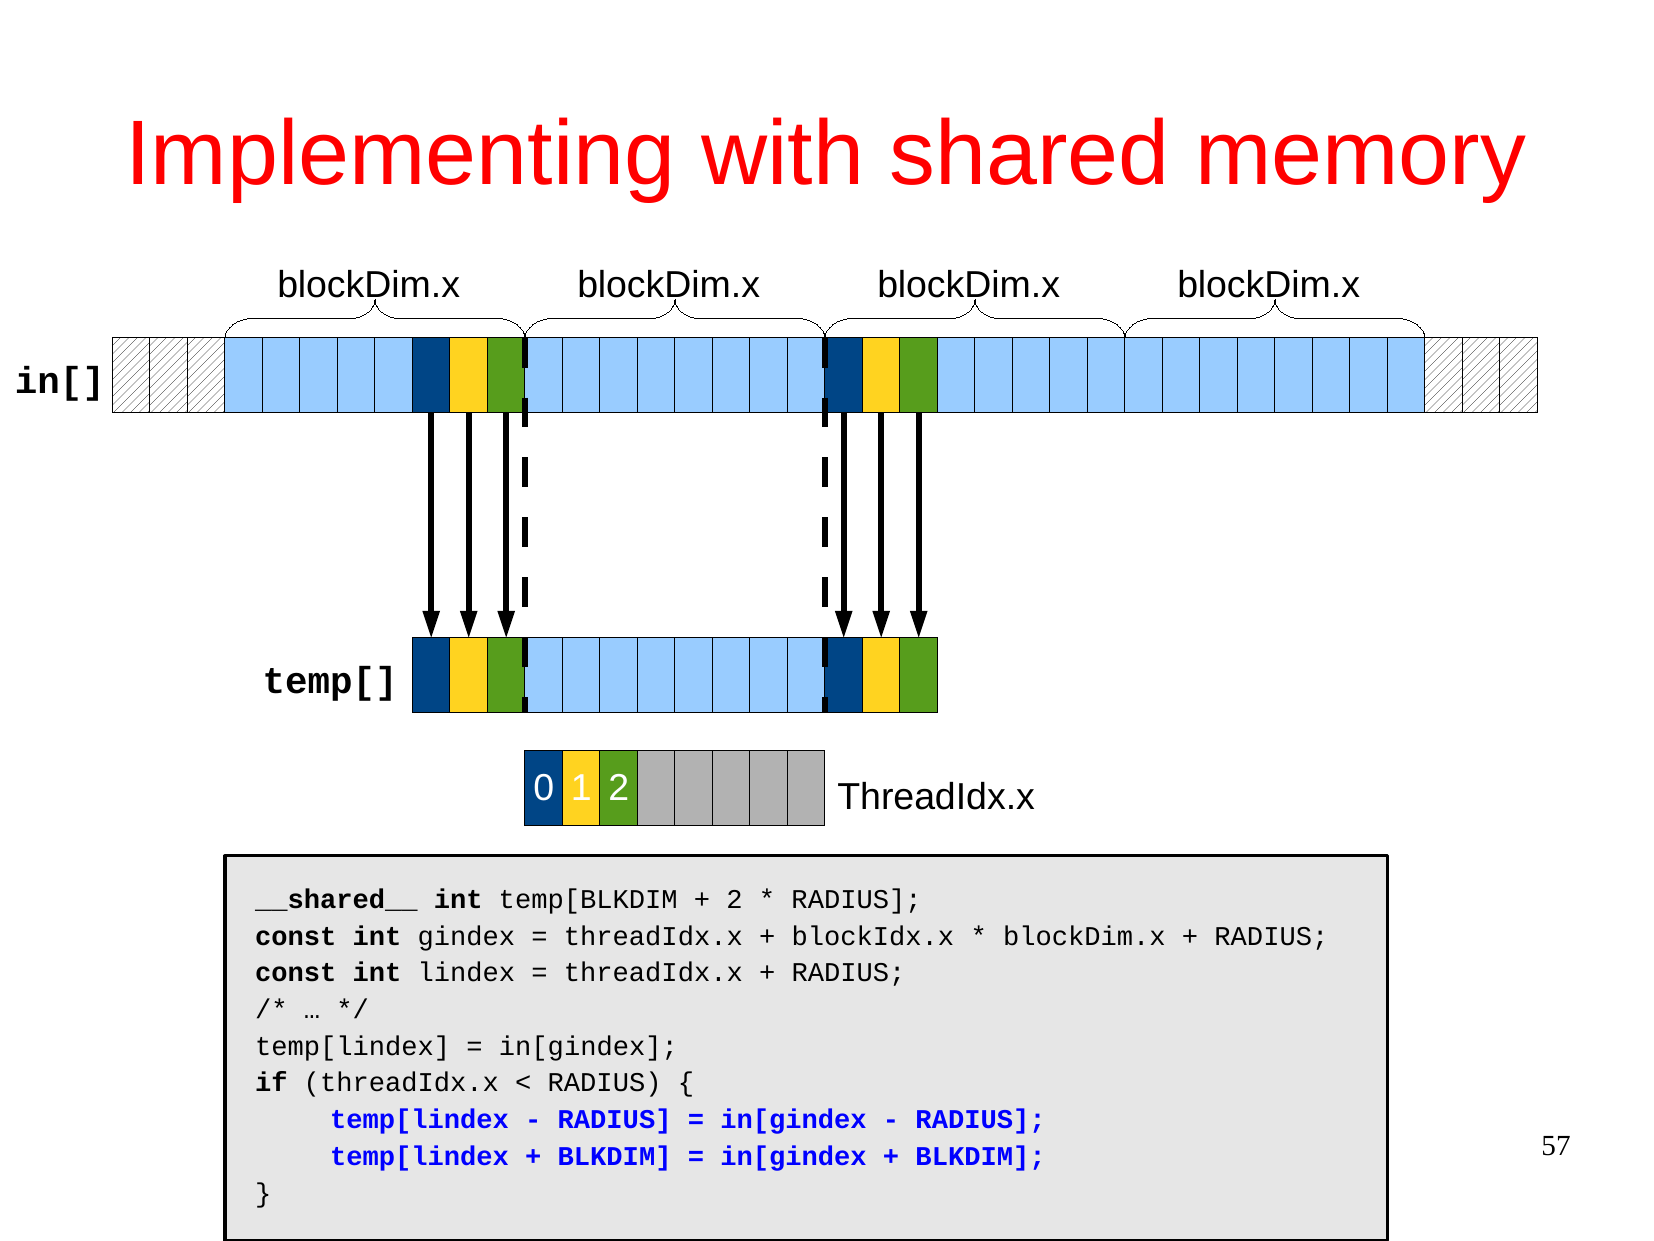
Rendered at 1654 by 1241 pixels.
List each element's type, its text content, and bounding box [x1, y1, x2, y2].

text_box [112, 337, 1538, 413]
text_box blockDim.x [562, 256, 776, 314]
text_box __shared__ int temp[BLKDIM + 2 * RADIUS]; const int gindex = threadIdx.x + blockIdx.x * blockDim.x + RADIUS; const int lindex = threadIdx.x + RADIUS; /* … */ temp[lindex] = in[gindex]; if (threadIdx.x < RADIUS) { temp[lindex - RADIUS] = in[gindex - RADIUS]; temp[lindex + BLKDIM] = in[gindex + BLKDIM]; } [225, 855, 1388, 1241]
title Implementing with shared memory [82, 49, 1571, 257]
text_box 1 [562, 750, 599, 826]
text_box blockDim.x [1162, 256, 1376, 314]
text_box [412, 637, 938, 713]
text_box blockDim.x [262, 256, 476, 314]
text_box [637, 750, 825, 826]
text_box in[] [0, 354, 120, 413]
text_box 0 [524, 750, 562, 826]
text_box temp[] [247, 654, 413, 713]
text_box blockDim.x [862, 256, 1076, 314]
text_box 2 [599, 750, 637, 826]
text_box ThreadIdx.x [825, 768, 1051, 826]
